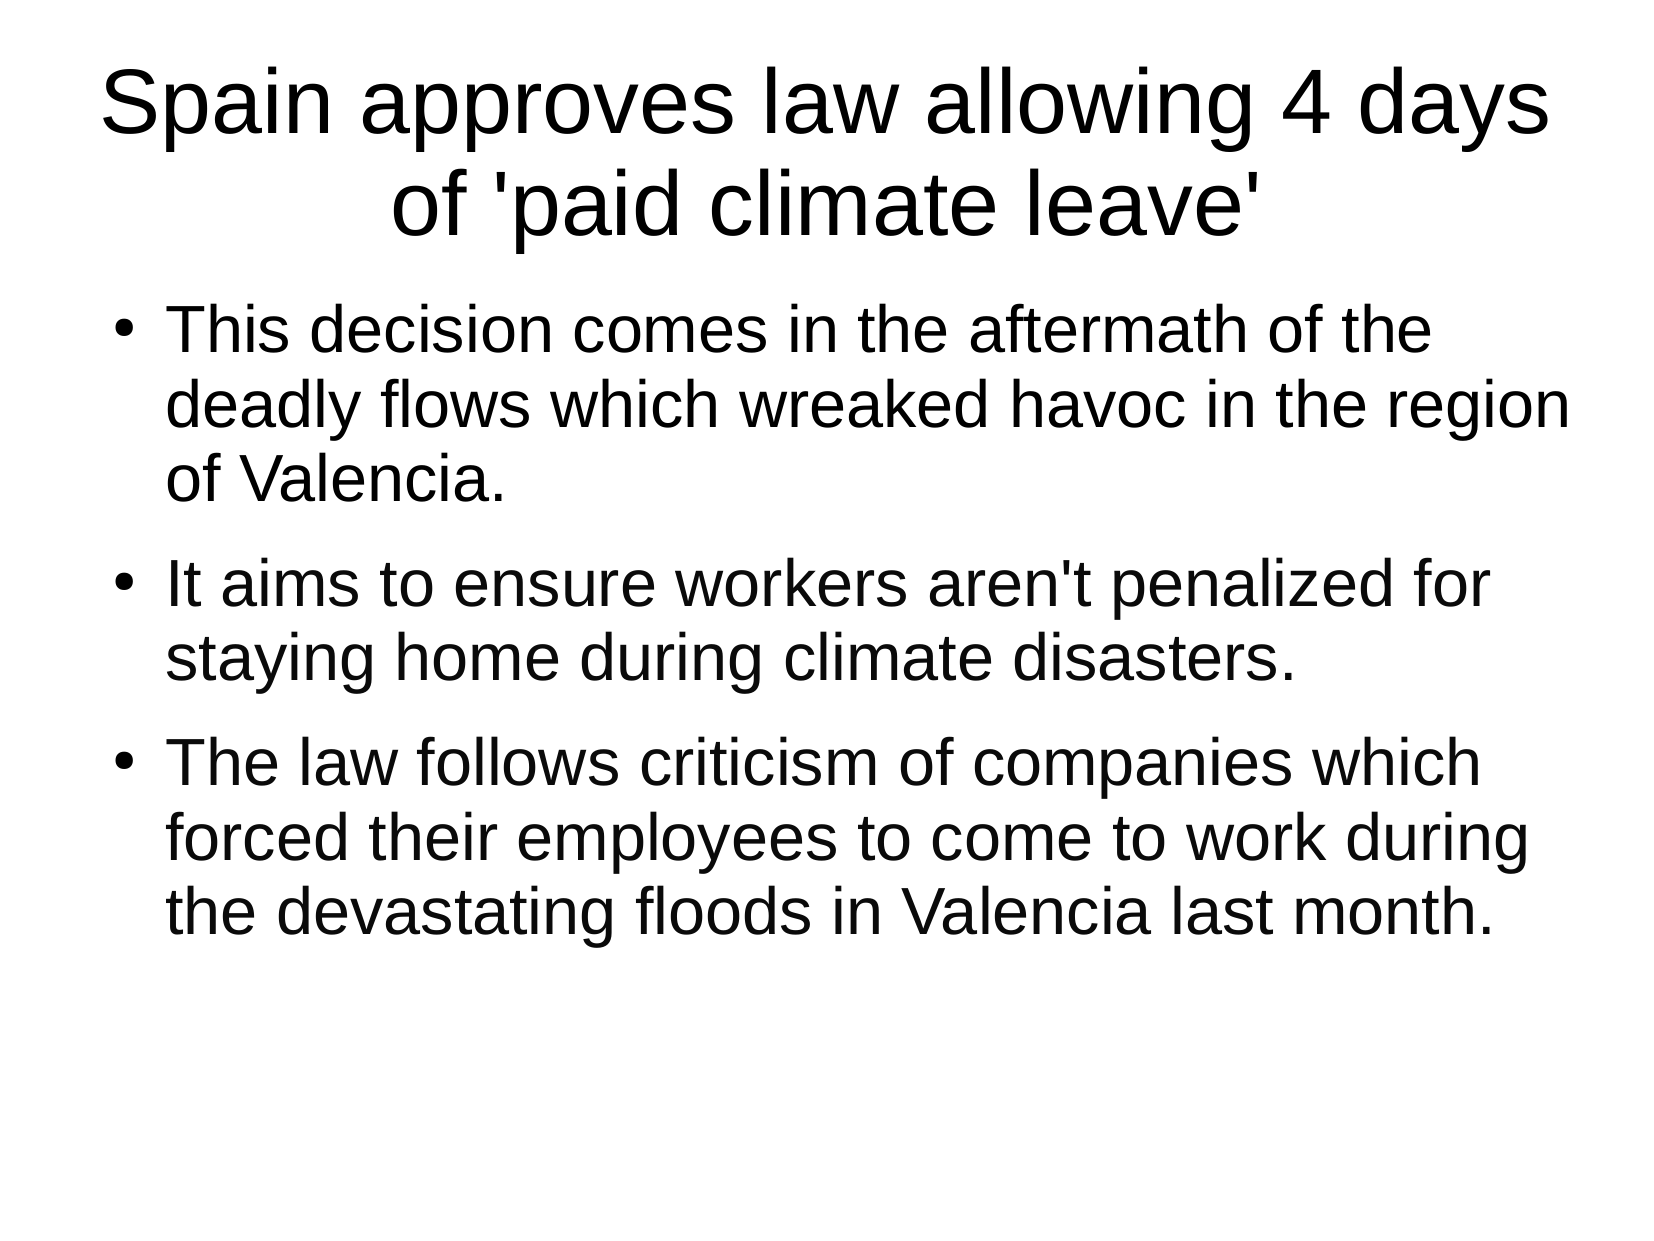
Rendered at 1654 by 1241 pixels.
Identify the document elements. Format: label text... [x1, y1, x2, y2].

title Spain approves law allowing 4 days of 'paid climate leave' [82, 49, 1571, 257]
list This decision comes in the aftermath of the deadly flows which wreaked havoc in the region of Valencia. It aims to ensure workers aren't penalized for staying home during climate disasters. The law follows criticism of companies which forced their employees to come to work during the devastating floods in Valencia last month. [94, 291, 1583, 1111]
